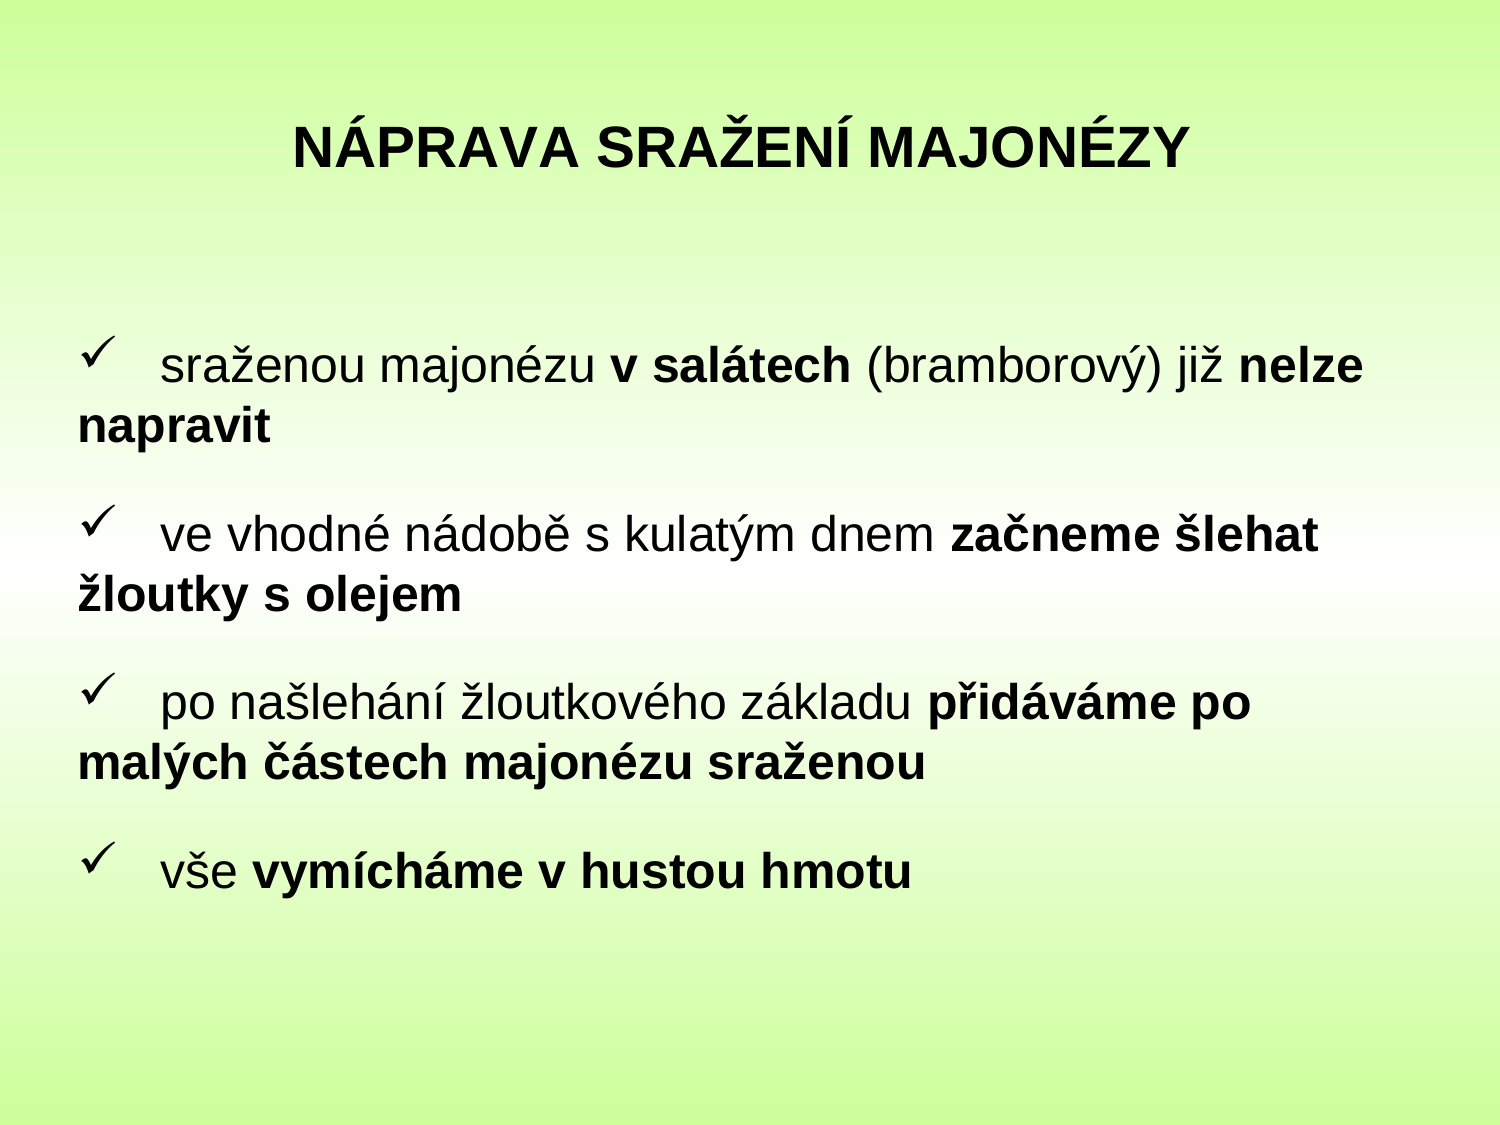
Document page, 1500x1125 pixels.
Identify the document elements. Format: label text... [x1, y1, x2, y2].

title NÁPRAVA SRAŽENÍ MAJONÉZY [112, 49, 1388, 238]
subtitle sraženou majonézu v salátech (bramborový) již nelze napravit ve vhodné nádobě s kulatým dnem začneme šlehat žloutky s olejem po našlehání žloutkového základu přidáváme po malých částech majonézu sraženou vše vymícháme v hustou hmotu [62, 324, 1438, 1088]
